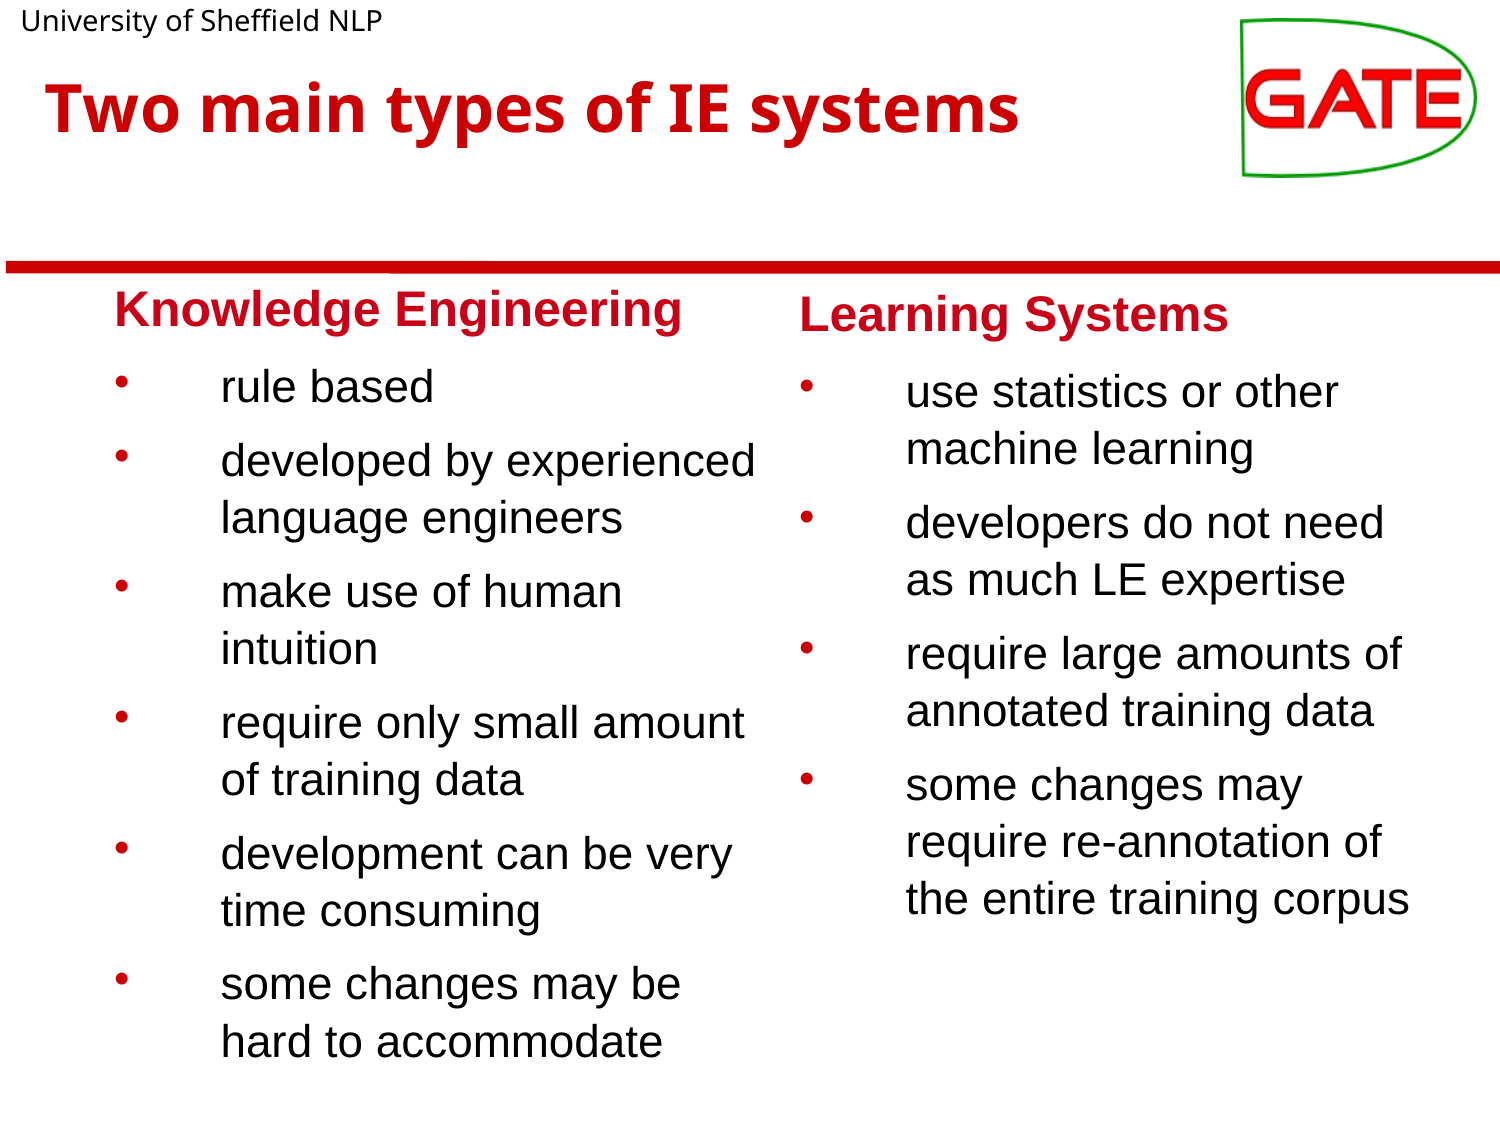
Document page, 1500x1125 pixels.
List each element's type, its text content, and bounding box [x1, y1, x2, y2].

picture [1425, 18, 1477, 178]
list Learning Systems use statistics or other machine learning developers do not need as much LE expertise require large amounts of annotated training data some changes may require re-annotation of the entire training corpus [767, 275, 1431, 1125]
title Two main types of IE systems [29, 14, 1425, 202]
list Knowledge Engineering rule based developed by experienced language engineers make use of human intuition require only small amount of training data development can be very time consuming some changes may be hard to accommodate [82, 271, 783, 1125]
